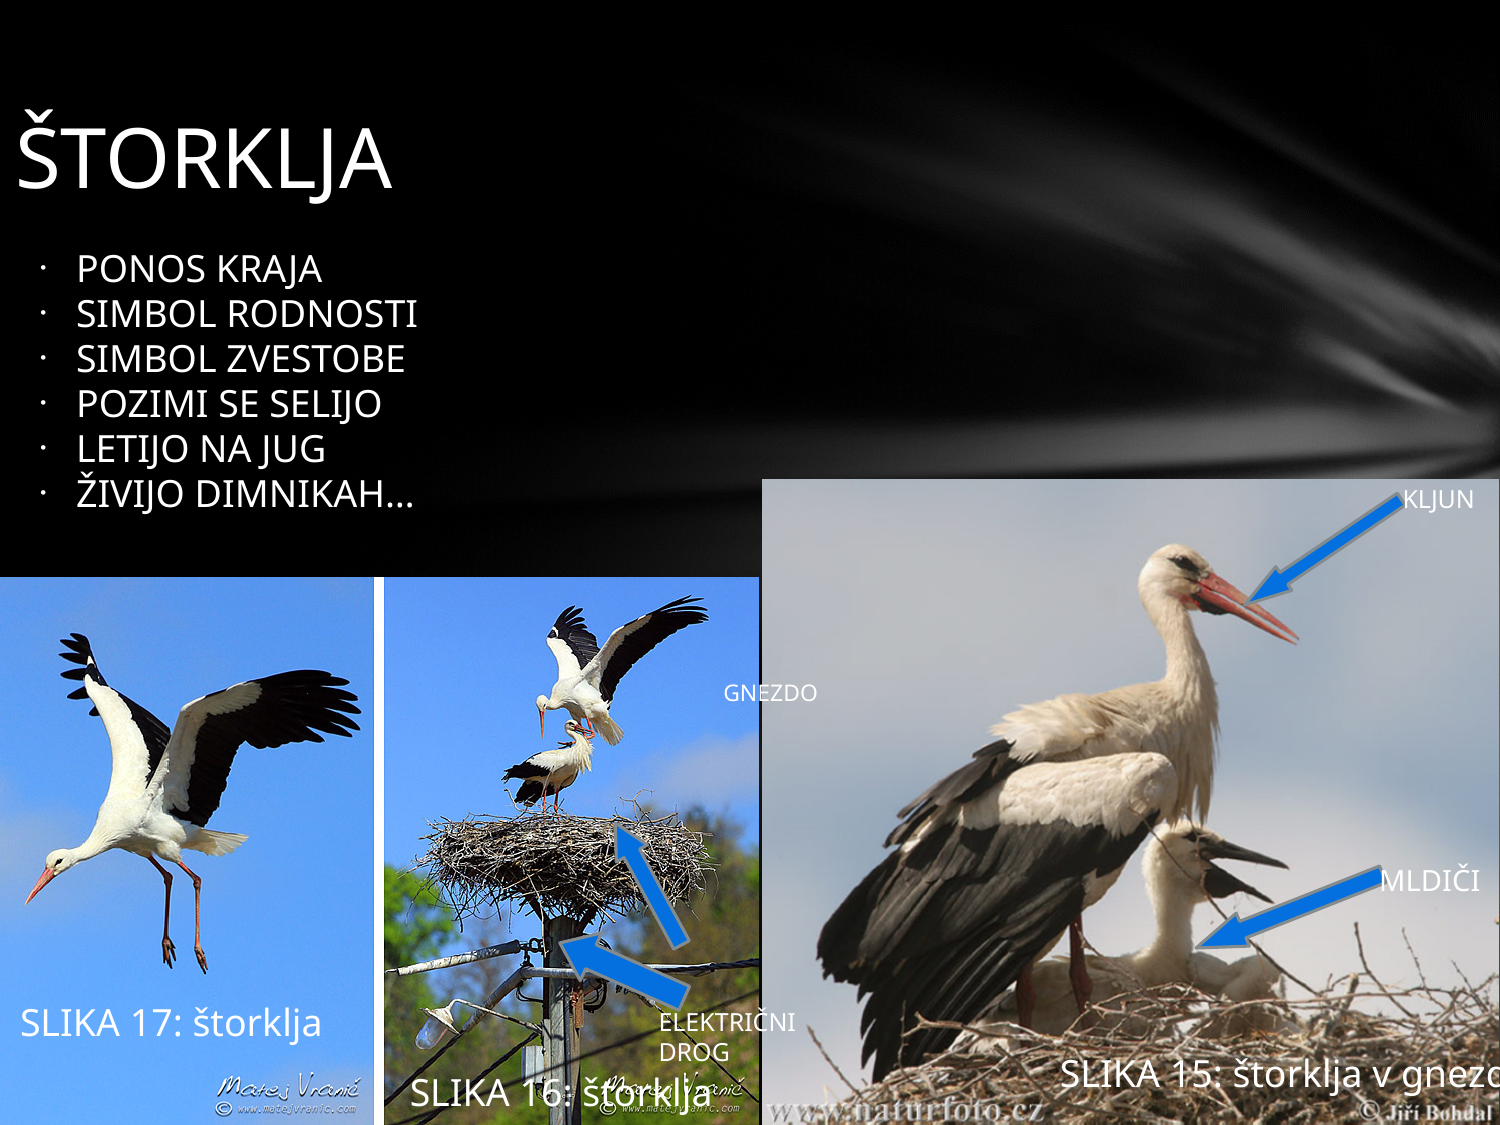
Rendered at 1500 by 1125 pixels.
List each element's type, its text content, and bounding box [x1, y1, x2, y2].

text_box SLIKA 15: štorklja v gnezdo [1045, 1042, 1500, 1103]
text_box SLIKA 16: štorklja [395, 1061, 742, 1122]
text_box MLDIČI [1364, 855, 1500, 906]
text_box PONOS KRAJA SIMBOL RODNOSTI SIMBOL ZVESTOBE POZIMI SE SELIJO LETIJO NA JUG ŽIVIJO DIMNIKAH… [25, 237, 759, 577]
text_box SLIKA 17: štorklja [5, 991, 352, 1052]
text_box [1196, 872, 1364, 949]
text_box GNEZDO [708, 671, 839, 714]
text_box ELEKTRIČNI DROG [643, 999, 818, 1075]
picture [0, 0, 1500, 1125]
text_box [615, 822, 690, 950]
text_box KLJUN [1387, 476, 1500, 521]
text_box [559, 932, 690, 999]
text_box [1244, 500, 1387, 605]
title ŠTORKLJA [0, 37, 1260, 213]
